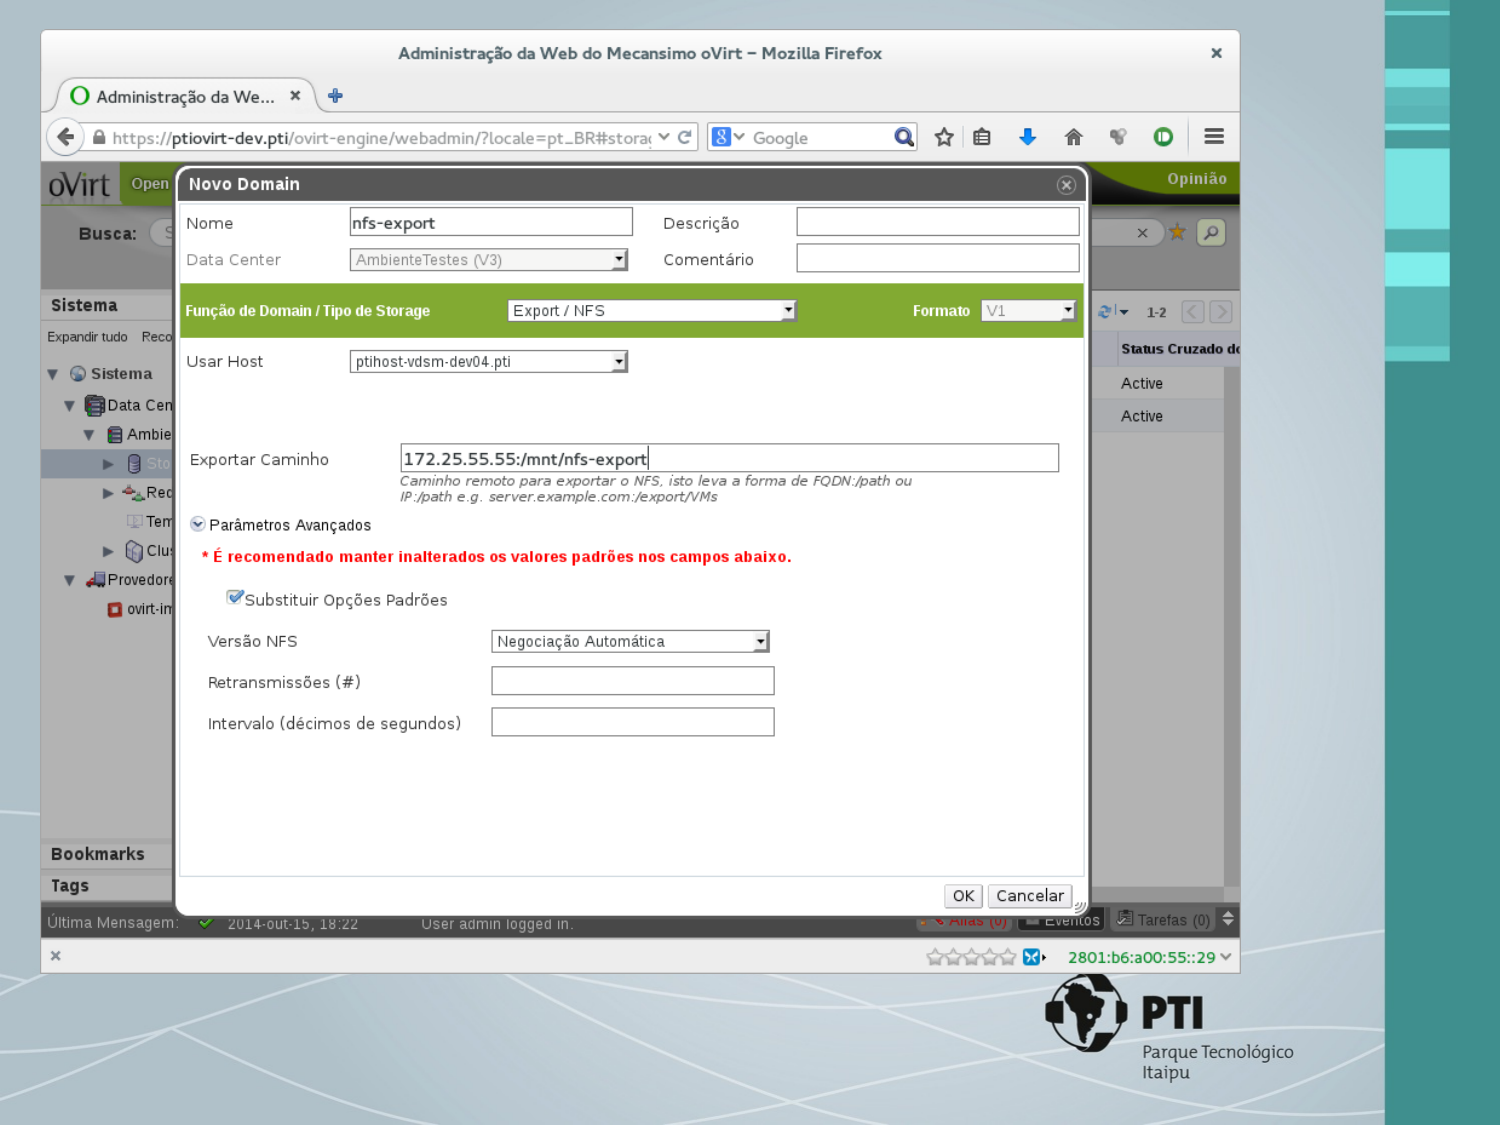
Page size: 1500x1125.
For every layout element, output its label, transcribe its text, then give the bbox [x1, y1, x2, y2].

picture [0, 0, 1500, 1125]
title Virt-v2v (Adicionar NFS) [1241, 44, 1425, 232]
